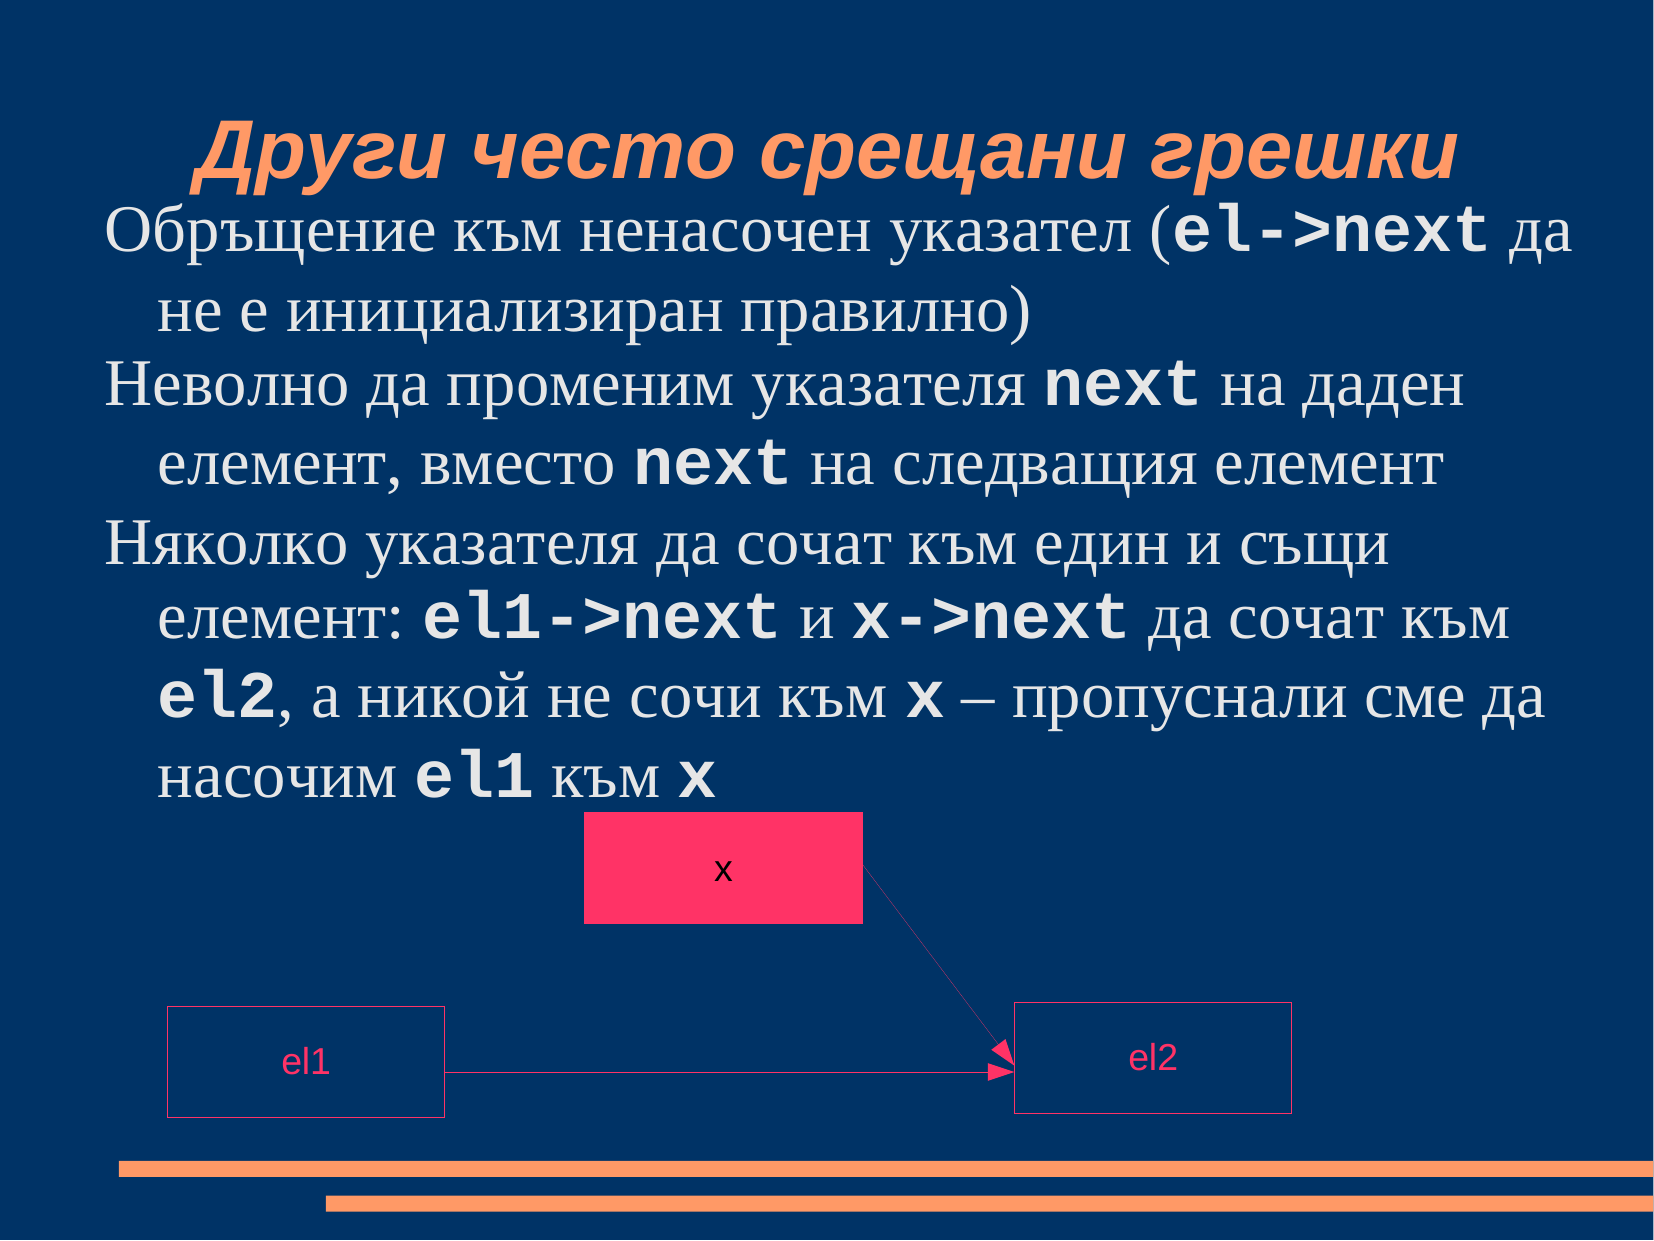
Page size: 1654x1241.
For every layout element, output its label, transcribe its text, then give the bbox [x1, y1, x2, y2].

title Други често срещани грешки [121, 46, 1534, 192]
text_box el1 [167, 1006, 445, 1118]
list Обръщение към ненасочен указател (el->next да не е инициализиран правилно) Неволно да променим указателя next на даден елемент, вместо next на следващия елемент Няколко указателя да сочат към един и същи елемент: el1->next и x->next да сочат към el2, а никой не сочи към x – пропуснали сме да насочим el1 към x [86, 192, 1621, 988]
text_box el2 [1014, 1002, 1292, 1114]
text_box x [584, 812, 863, 924]
